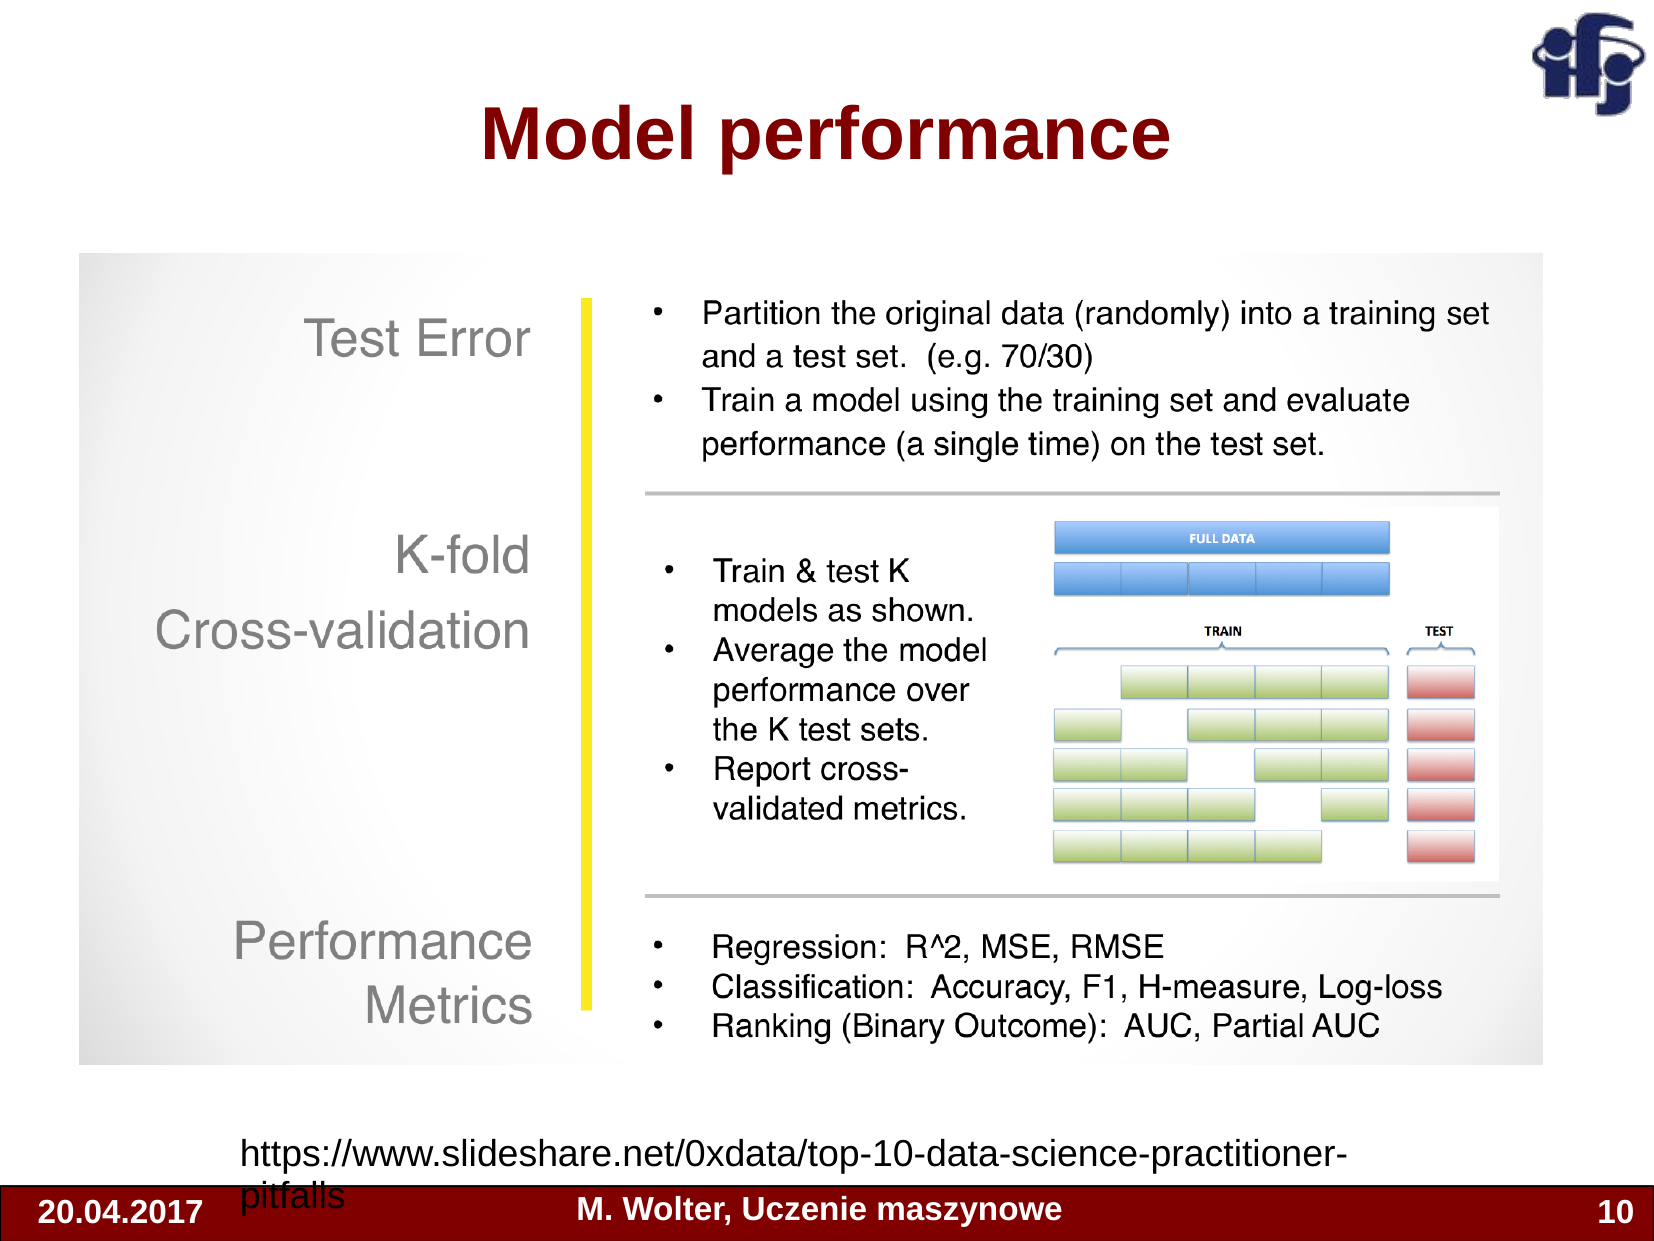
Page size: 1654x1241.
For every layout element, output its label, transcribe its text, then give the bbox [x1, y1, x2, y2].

text_box https://www.slideshare.net/0xdata/top-10-data-science-practitioner-pitfalls [225, 1125, 1470, 1182]
title Model performance [82, 25, 1571, 233]
picture [79, 253, 1543, 1066]
picture [1525, 0, 1654, 129]
